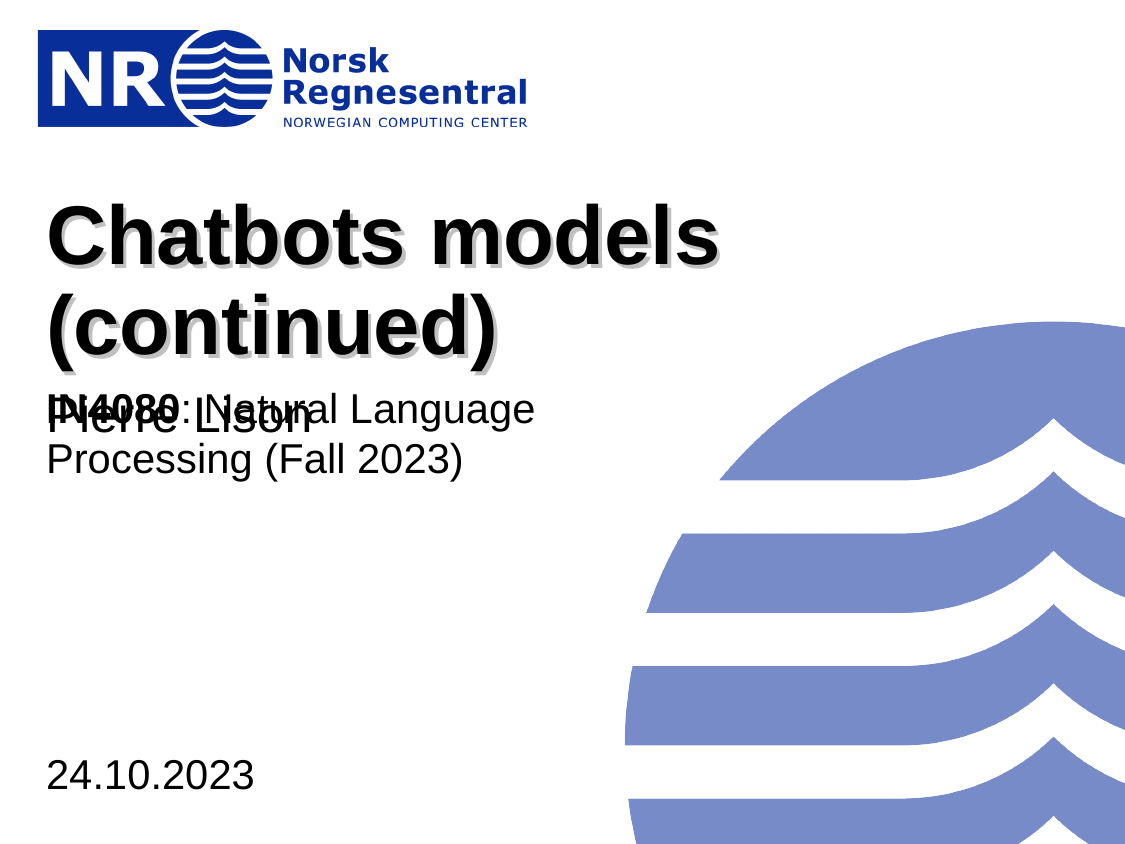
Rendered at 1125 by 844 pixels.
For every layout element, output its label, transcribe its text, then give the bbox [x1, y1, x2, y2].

list IN4080: Natural Language Processing (Fall 2023) [30, 578, 722, 694]
list 24.10.2023 [30, 740, 722, 818]
list Pierre Lison [31, 415, 723, 511]
title Chatbots models (continued) [30, 185, 938, 351]
